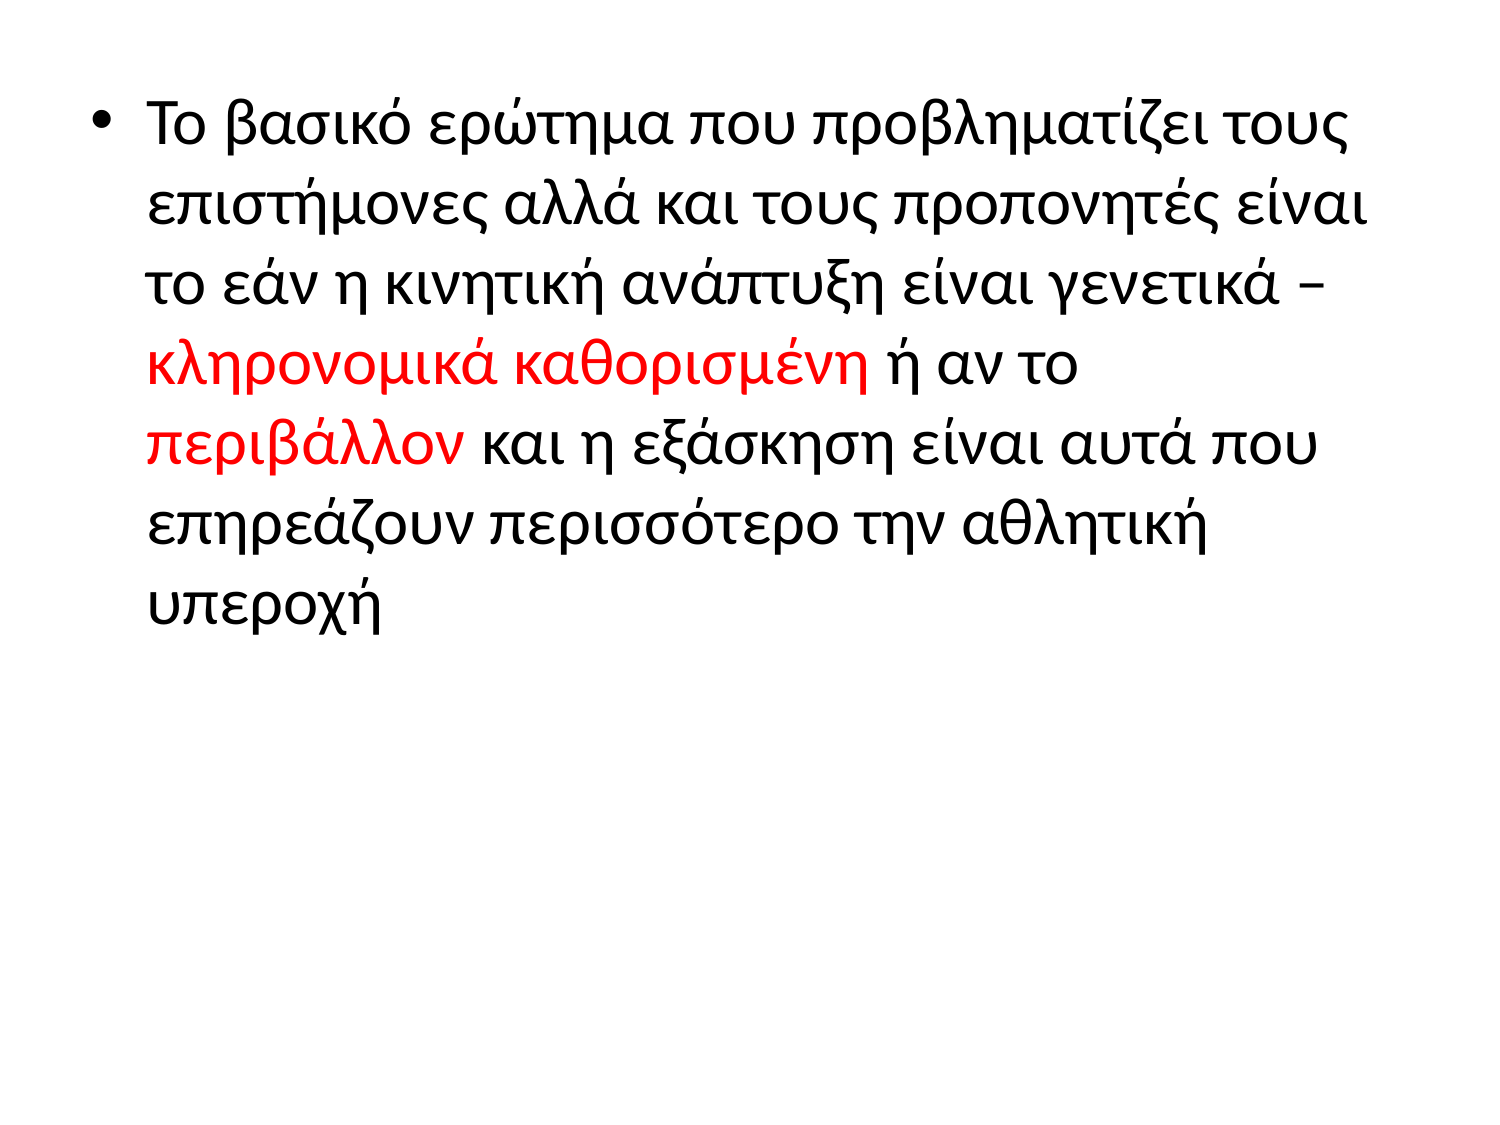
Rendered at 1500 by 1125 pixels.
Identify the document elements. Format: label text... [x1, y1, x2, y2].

list Το βασικό ερώτημα που προβληματίζει τους επιστήμονες αλλά και τους προπονητές είναι το εάν η κινητική ανάπτυξη είναι γενετικά – κληρονομικά καθορισμένη ή αν το περιβάλλον και η εξάσκηση είναι αυτά που επηρεάζουν περισσότερο την αθλητική υπεροχή [75, 70, 1425, 1067]
